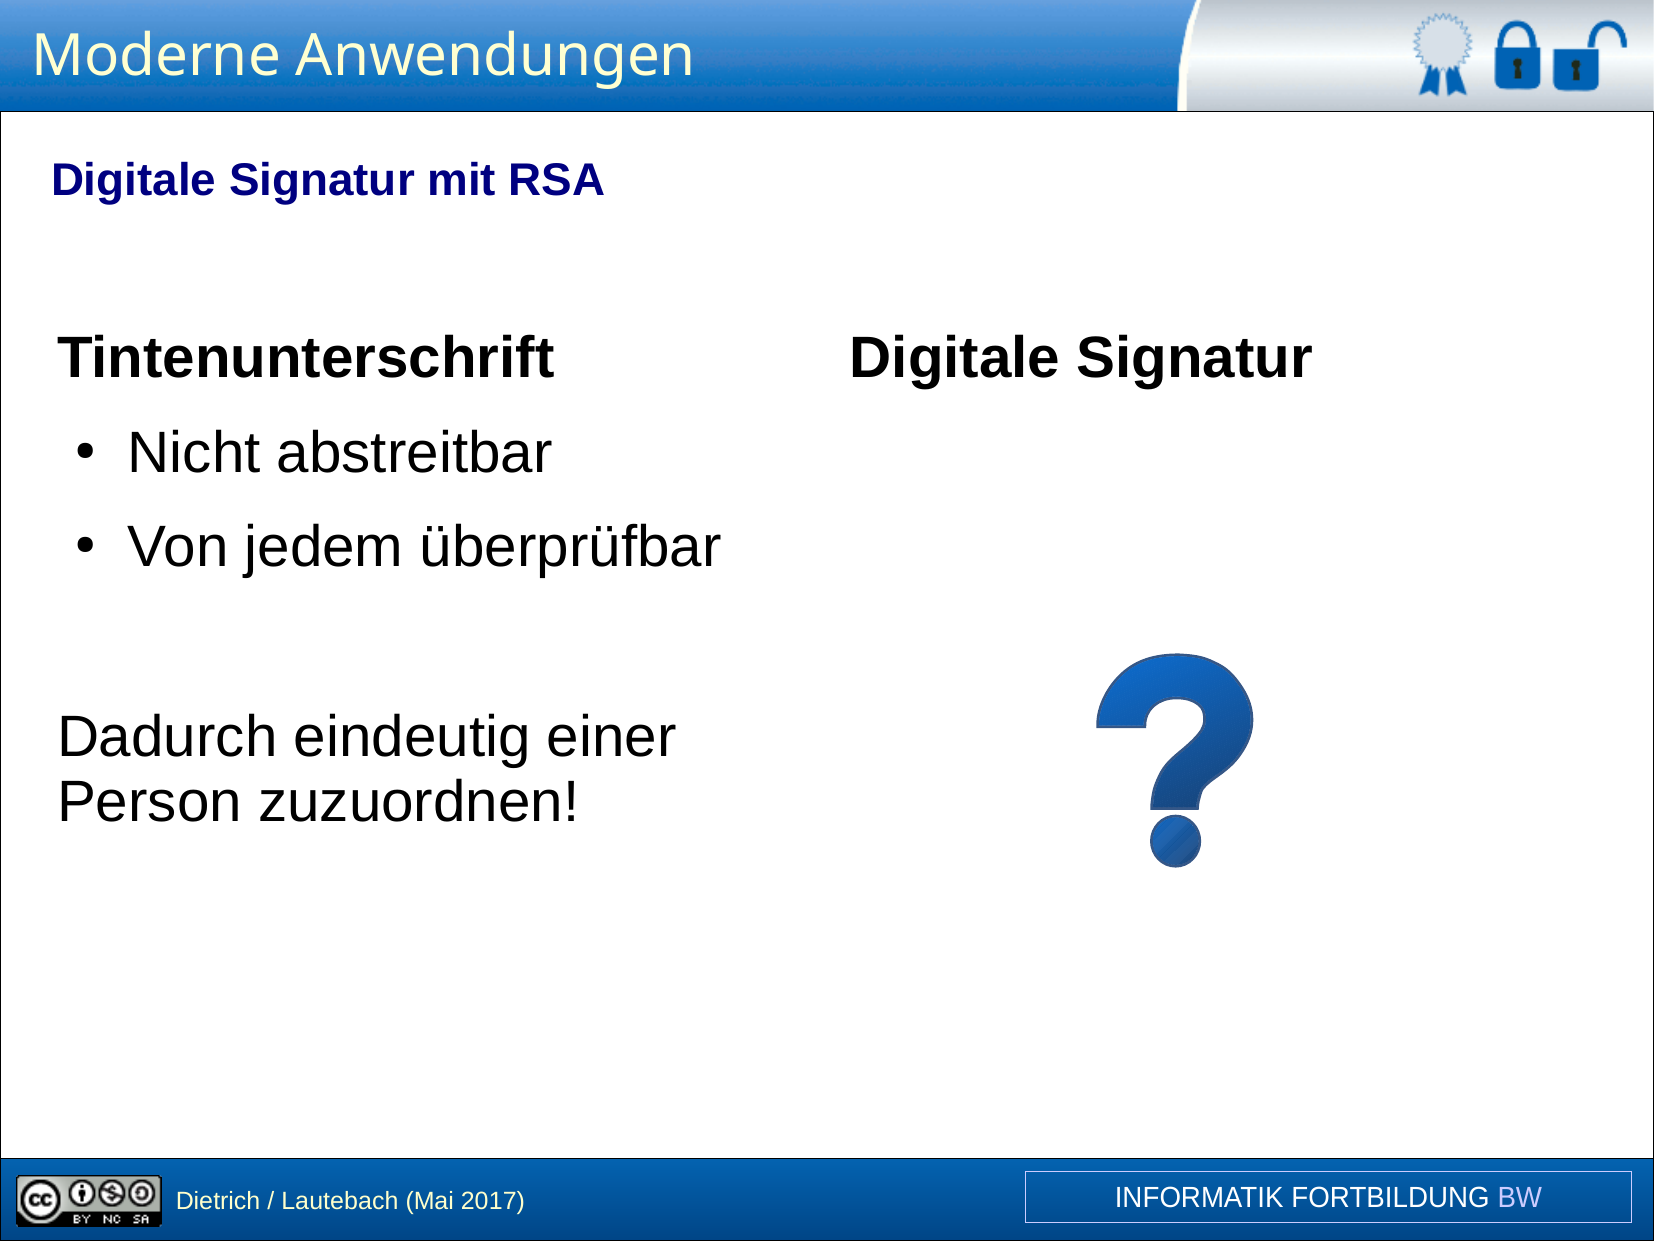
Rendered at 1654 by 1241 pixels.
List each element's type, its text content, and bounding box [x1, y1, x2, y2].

title Moderne Anwendungen [31, 14, 1151, 92]
list Digitale Signatur [850, 325, 1606, 1045]
text_box Digitale Signatur mit RSA [36, 146, 1617, 214]
list Tintenunterschrift Nicht abstreitbar Von jedem überprüfbar Dadurch eindeutig einer Person zuzuordnen! [57, 325, 813, 1045]
picture [16, 1175, 162, 1227]
picture [0, 0, 1654, 111]
picture [1033, 613, 1329, 909]
